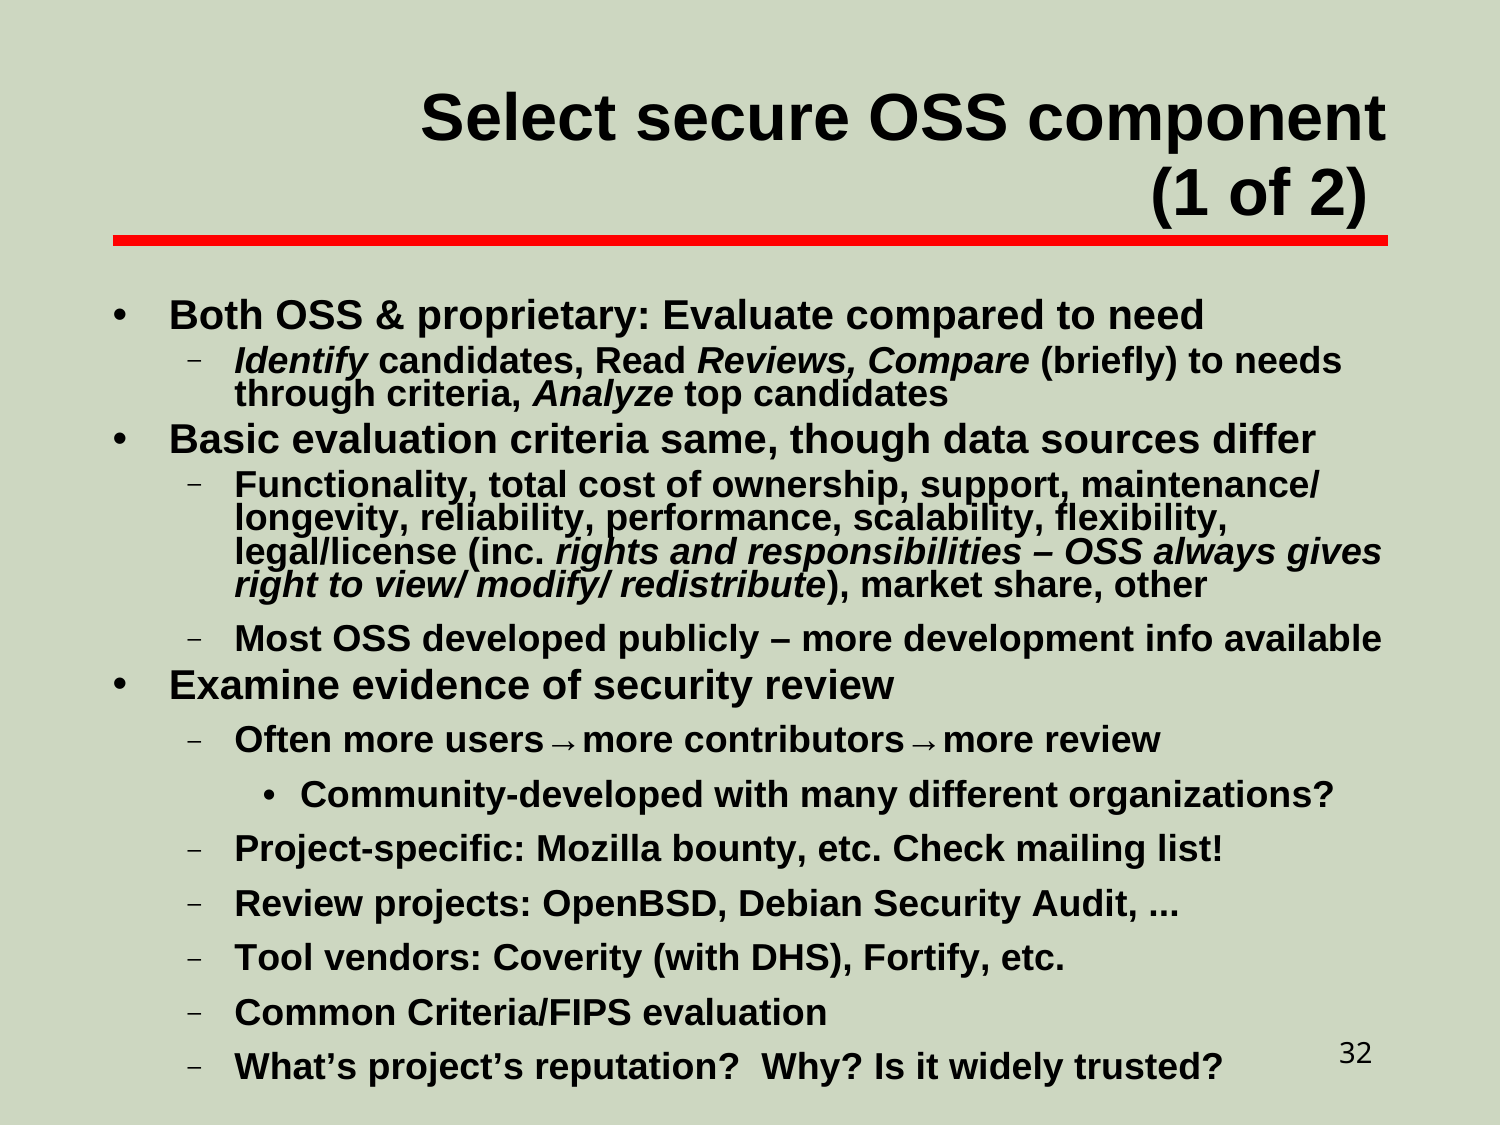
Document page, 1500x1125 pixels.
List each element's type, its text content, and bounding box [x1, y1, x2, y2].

title Select secure OSS component (1 of 2) [337, 79, 1388, 230]
list Both OSS & proprietary: Evaluate compared to need Identify candidates, Read Reviews, Compare (briefly) to needs through criteria, Analyze top candidates Basic evaluation criteria same, though data sources differ Functionality, total cost of ownership, support, maintenance/ longevity, reliability, performance, scalability, flexibility, legal/license (inc. rights and responsibilities – OSS always gives right to view/ modify/ redistribute), market share, other Most OSS developed publicly – more development info available Examine evidence of security review Often more users→more contributors→more review Community-developed with many different organizations? Project-specific: Mozilla bounty, etc. Check mailing list! Review projects: OpenBSD, Debian Security Audit, ... Tool vendors: Coverity (with DHS), Fortify, etc. Common Criteria/FIPS evaluation What’s project’s reputation? Why? Is it widely trusted? [112, 299, 1388, 1116]
